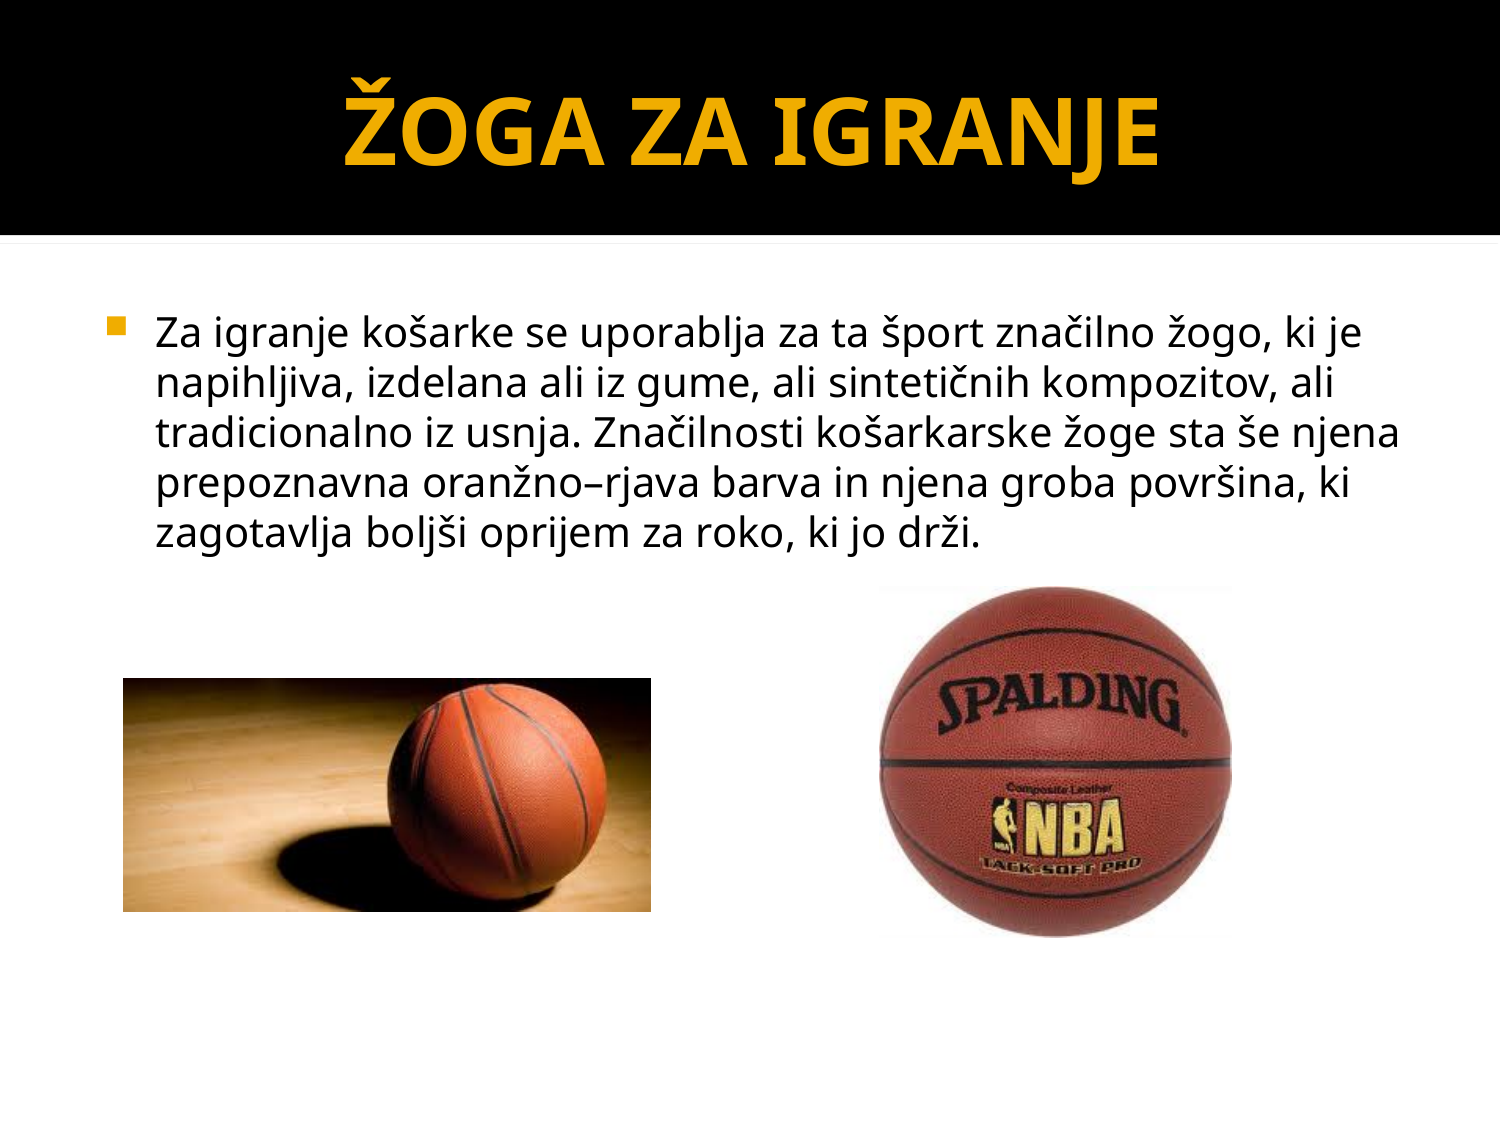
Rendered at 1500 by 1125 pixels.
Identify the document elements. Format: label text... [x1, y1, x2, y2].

picture [123, 678, 651, 912]
picture [879, 586, 1232, 938]
title ŽOGA ZA IGRANJE [75, 25, 1425, 231]
list Za igranje košarke se uporablja za ta šport značilno žogo, ki je napihljiva, izdelana ali iz gume, ali sintetičnih kompozitov, ali tradicionalno iz usnja. Značilnosti košarkarske žoge sta še njena prepoznavna oranžno–rjava barva in njena groba površina, ki zagotavlja boljši oprijem za roko, ki jo drži. [75, 291, 1425, 1050]
